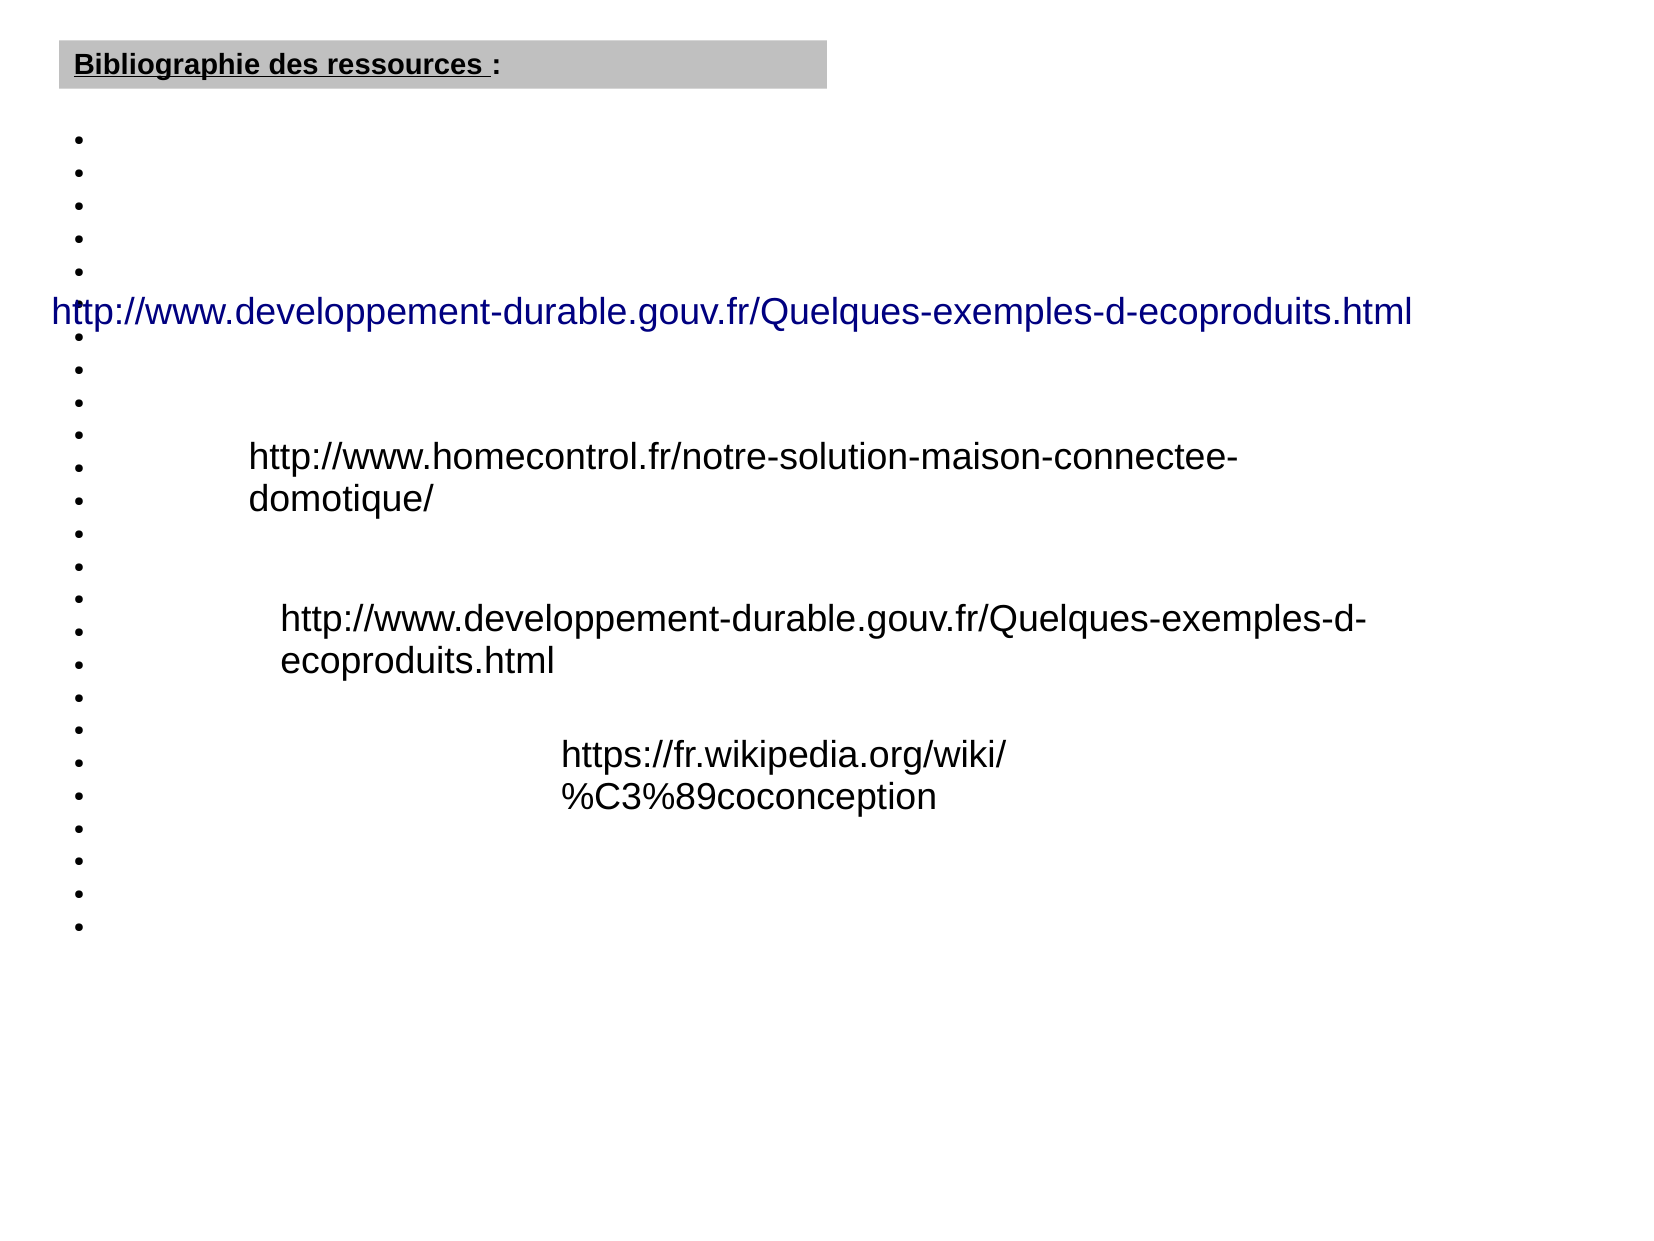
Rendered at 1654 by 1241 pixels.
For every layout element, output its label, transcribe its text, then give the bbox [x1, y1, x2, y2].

text_box Bibliographie des ressources : [59, 40, 827, 89]
text_box http://www.developpement-durable.gouv.fr/Quelques-exemples-d-ecoproduits.html [265, 590, 1654, 648]
text_box http://www.homecontrol.fr/notre-solution-maison-connectee-domotique/ [234, 428, 1437, 486]
text_box https://fr.wikipedia.org/wiki/%C3%89coconception [546, 726, 1397, 784]
text_box [399, 655, 409, 671]
text_box [59, 118, 1595, 953]
text_box http://www.developpement-durable.gouv.fr/Quelques-exemples-d-ecoproduits.html [36, 283, 1447, 355]
